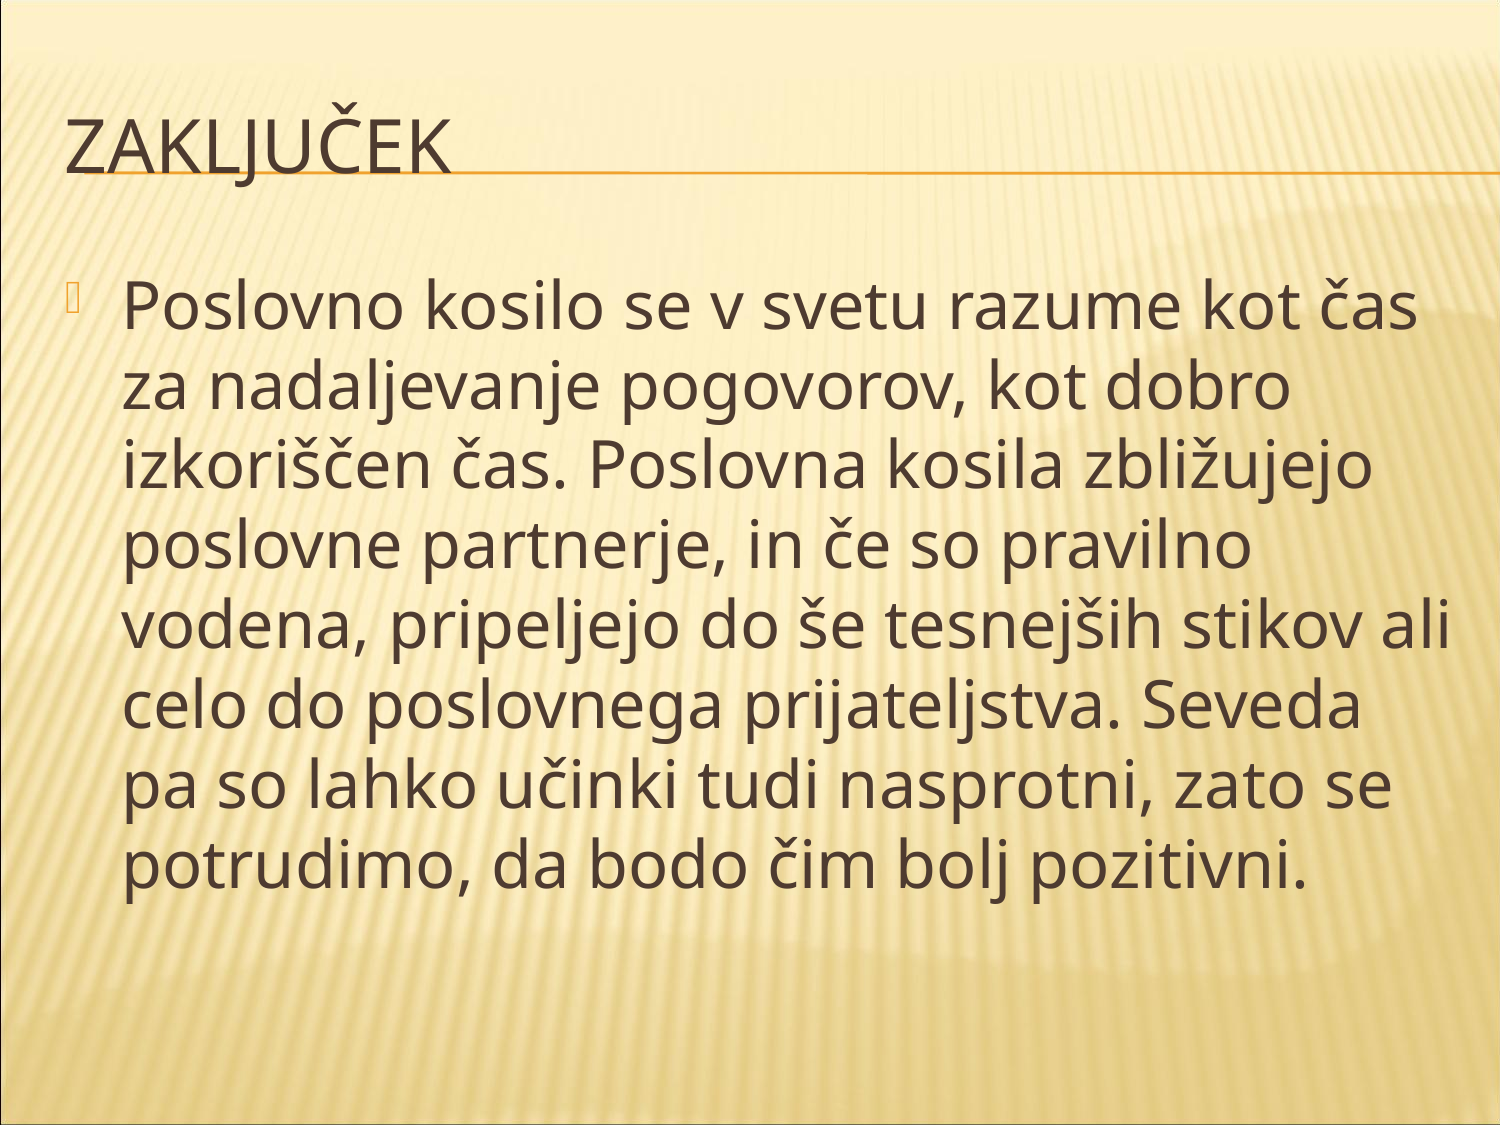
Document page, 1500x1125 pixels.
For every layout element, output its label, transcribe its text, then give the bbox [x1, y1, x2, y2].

title zaključek [50, 75, 1475, 213]
picture [0, 0, 1500, 1125]
list Poslovno kosilo se v svetu razume kot čas za nadaljevanje pogovorov, kot dobro izkoriščen čas. Poslovna kosila zbližujejo poslovne partnerje, in če so pravilno vodena, pripeljejo do še tesnejših stikov ali celo do poslovnega prijateljstva. Seveda pa so lahko učinki tudi nasprotni, zato se potrudimo, da bodo čim bolj pozitivni. [50, 254, 1475, 998]
